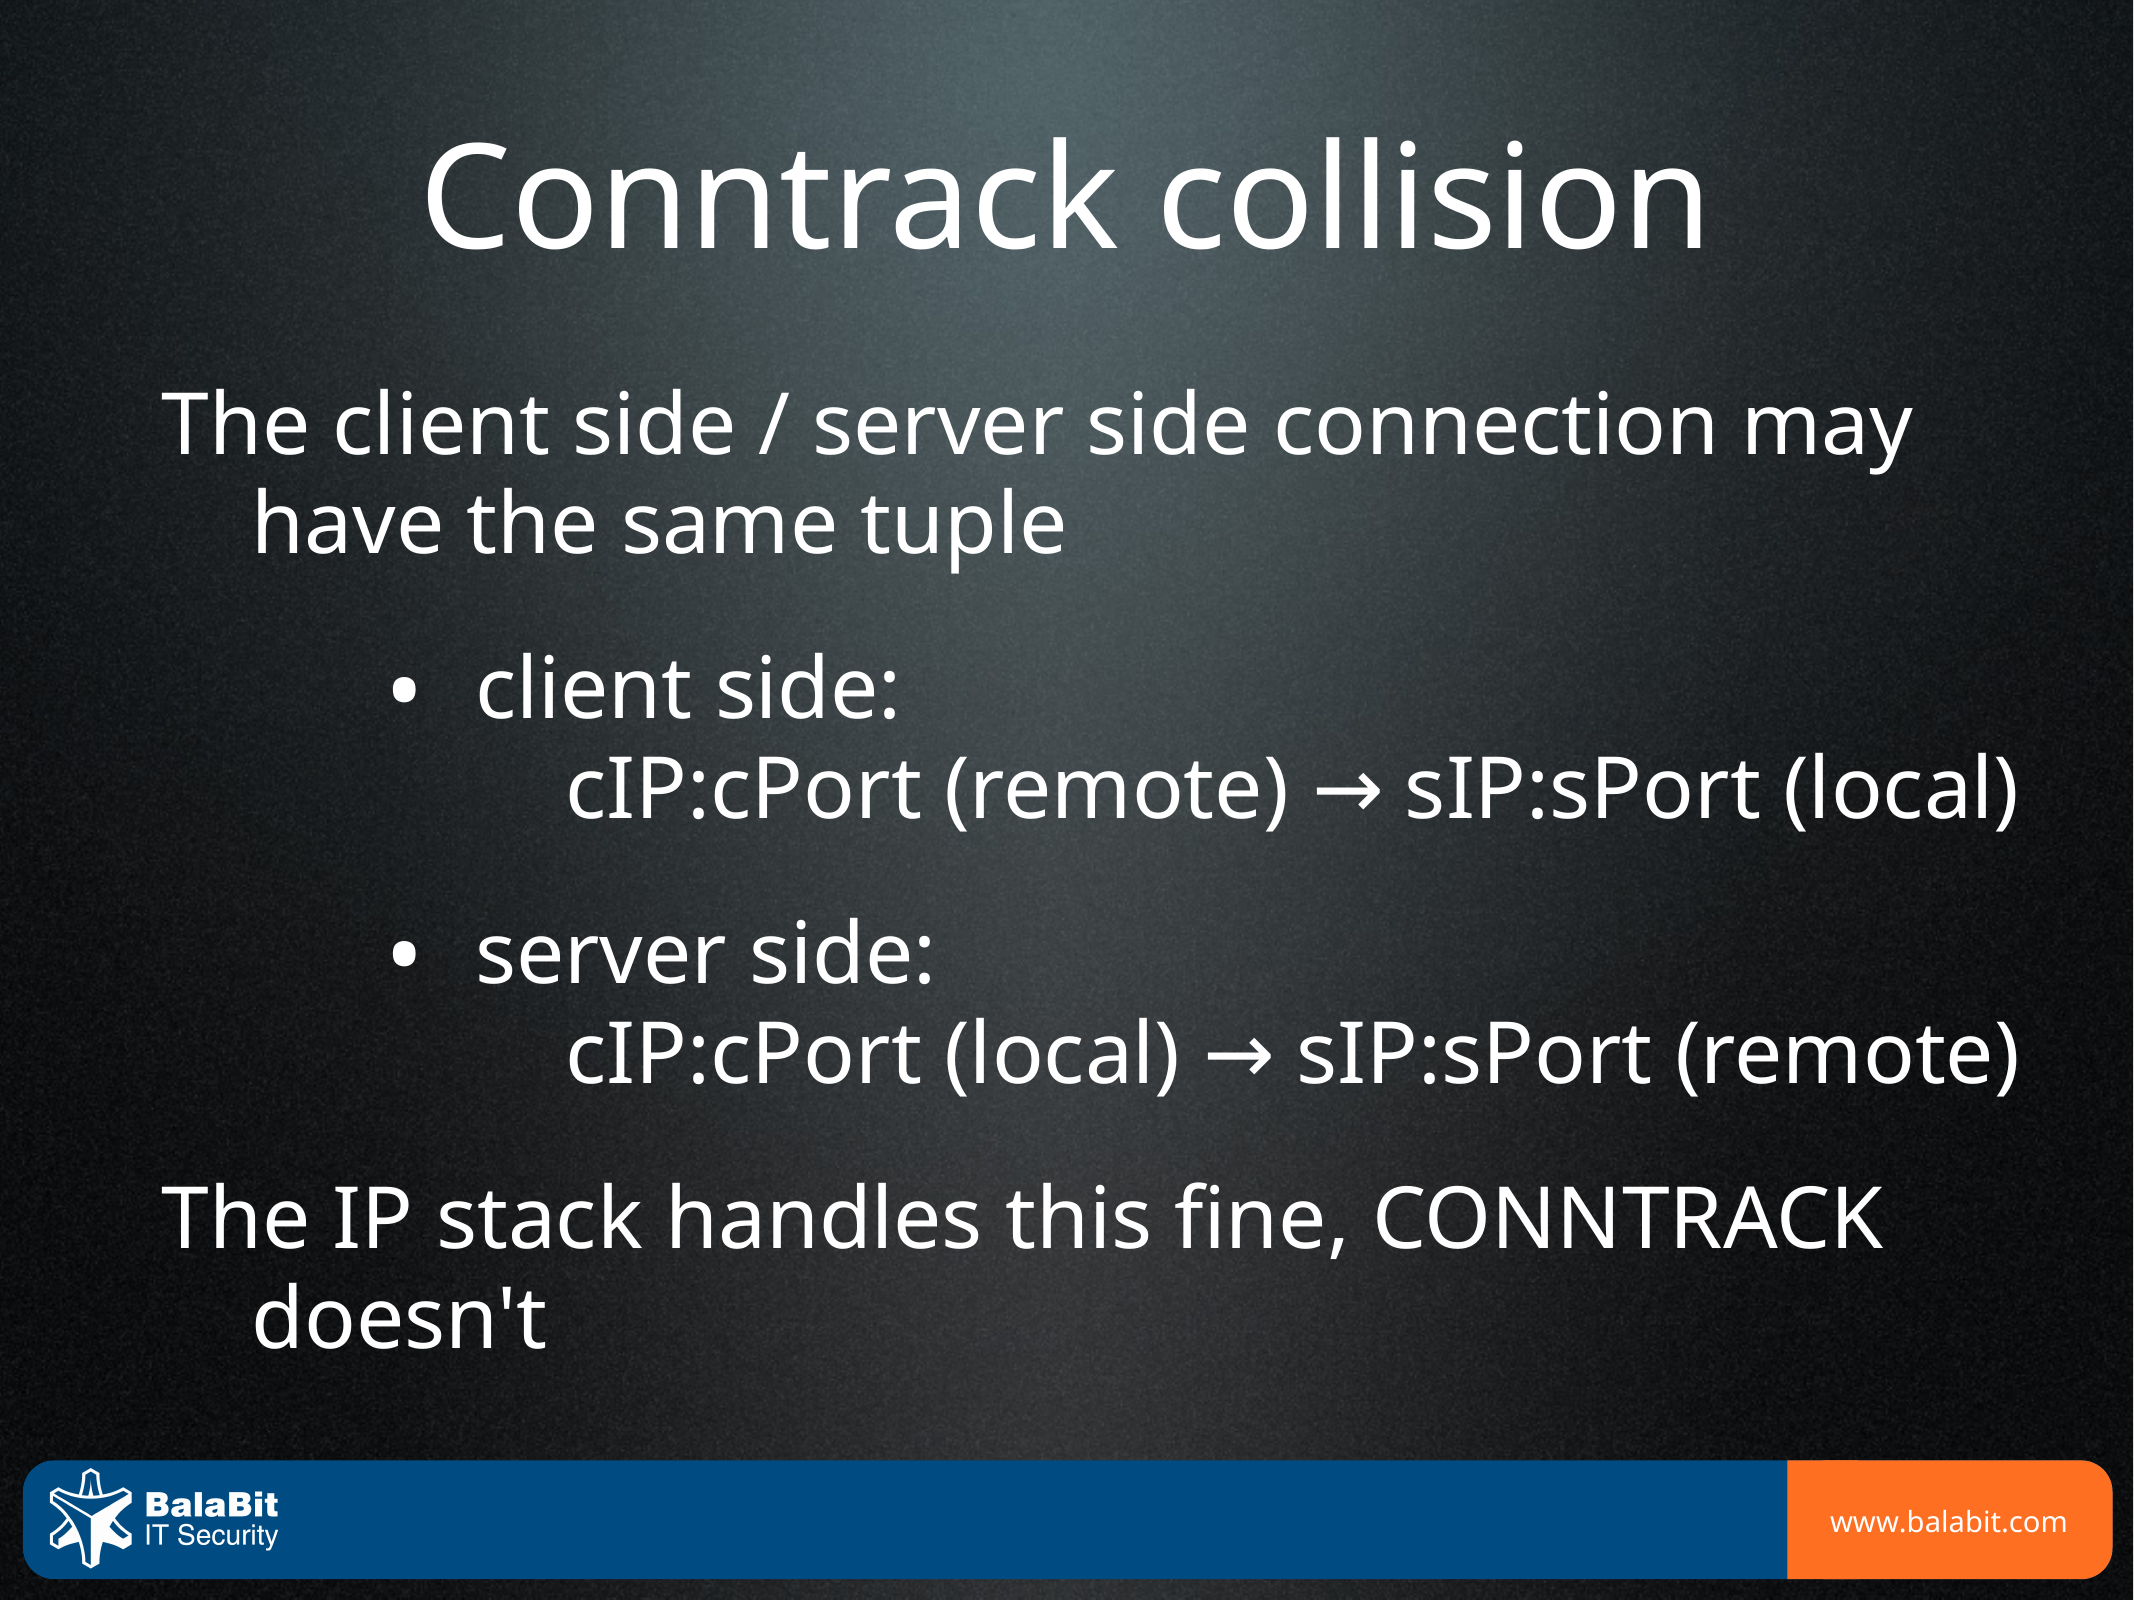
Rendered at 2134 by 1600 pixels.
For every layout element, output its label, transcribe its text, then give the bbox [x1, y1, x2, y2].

list The client side / server side connection may have the same tuple client side: cIP:cPort (remote) → sIP:sPort (local) server side: cIP:cPort (local) → sIP:sPort (remote) The IP stack handles this fine, CONNTRACK doesn't [106, 374, 2027, 1431]
title Conntrack collision [106, 34, 2027, 360]
picture [0, 0, 2134, 1600]
